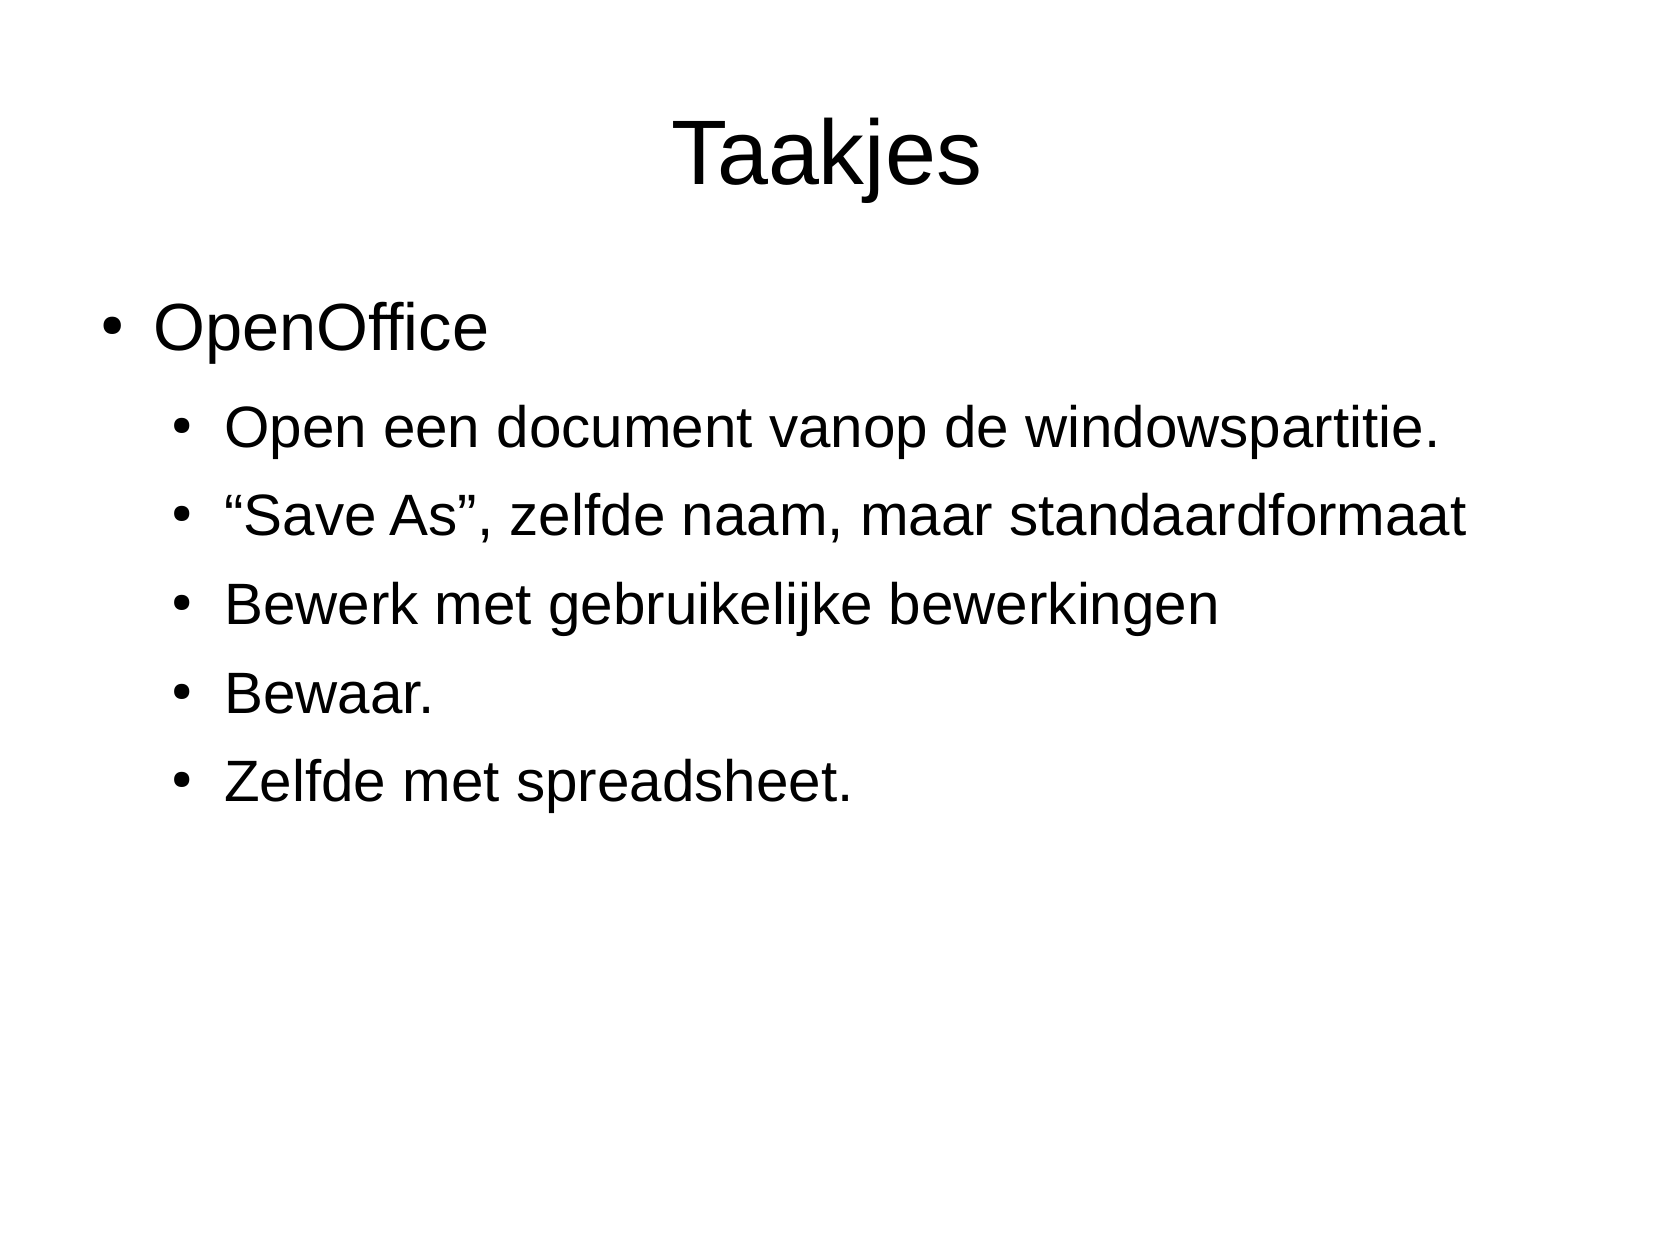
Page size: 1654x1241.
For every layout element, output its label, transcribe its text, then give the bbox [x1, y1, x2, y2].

list OpenOffice Open een document vanop de windowspartitie. “Save As”, zelfde naam, maar standaardformaat Bewerk met gebruikelijke bewerkingen Bewaar. Zelfde met spreadsheet. [82, 290, 1571, 1109]
title Taakjes [82, 56, 1571, 250]
